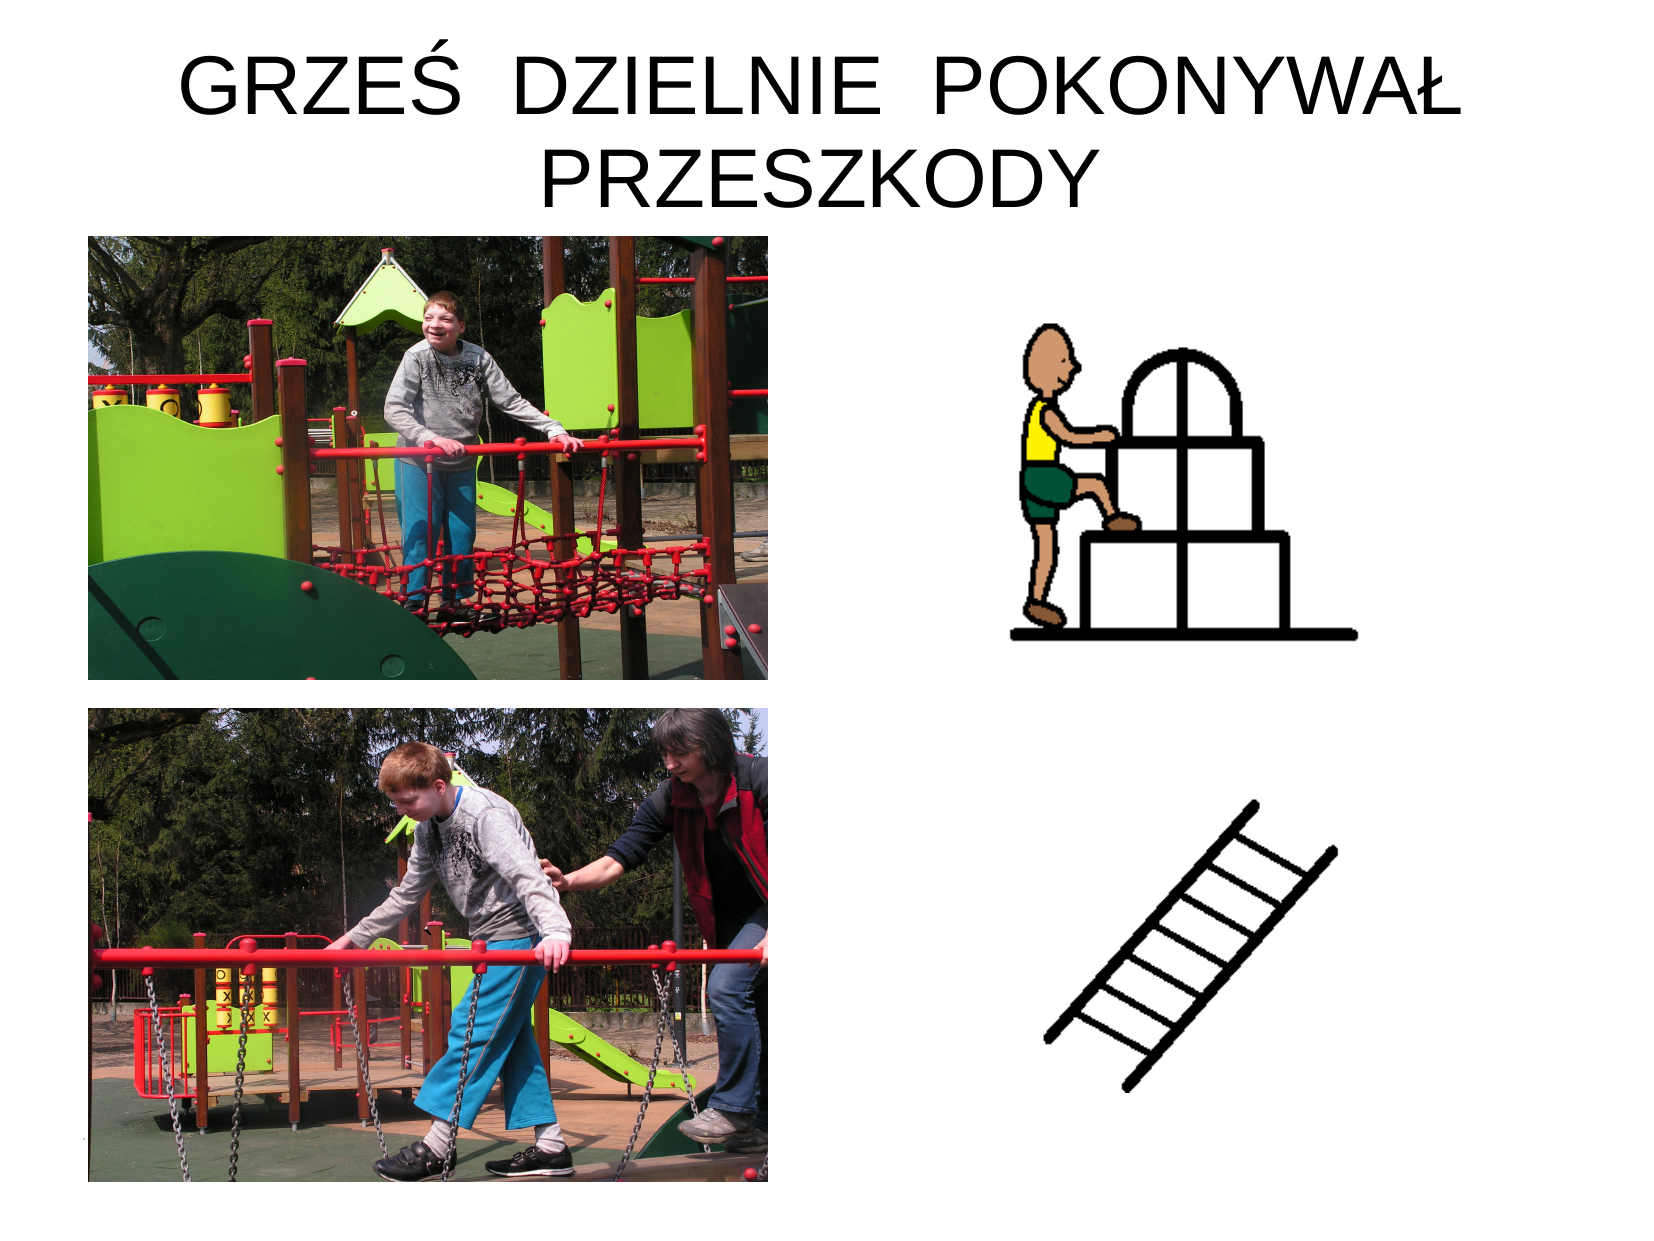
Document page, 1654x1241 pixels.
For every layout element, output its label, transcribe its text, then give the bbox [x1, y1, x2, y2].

picture [88, 708, 768, 1182]
picture [1033, 792, 1346, 1093]
picture [974, 287, 1384, 680]
title GRZEŚ DZIELNIE POKONYWAŁ PRZESZKODY [76, 29, 1565, 237]
picture [88, 236, 768, 680]
